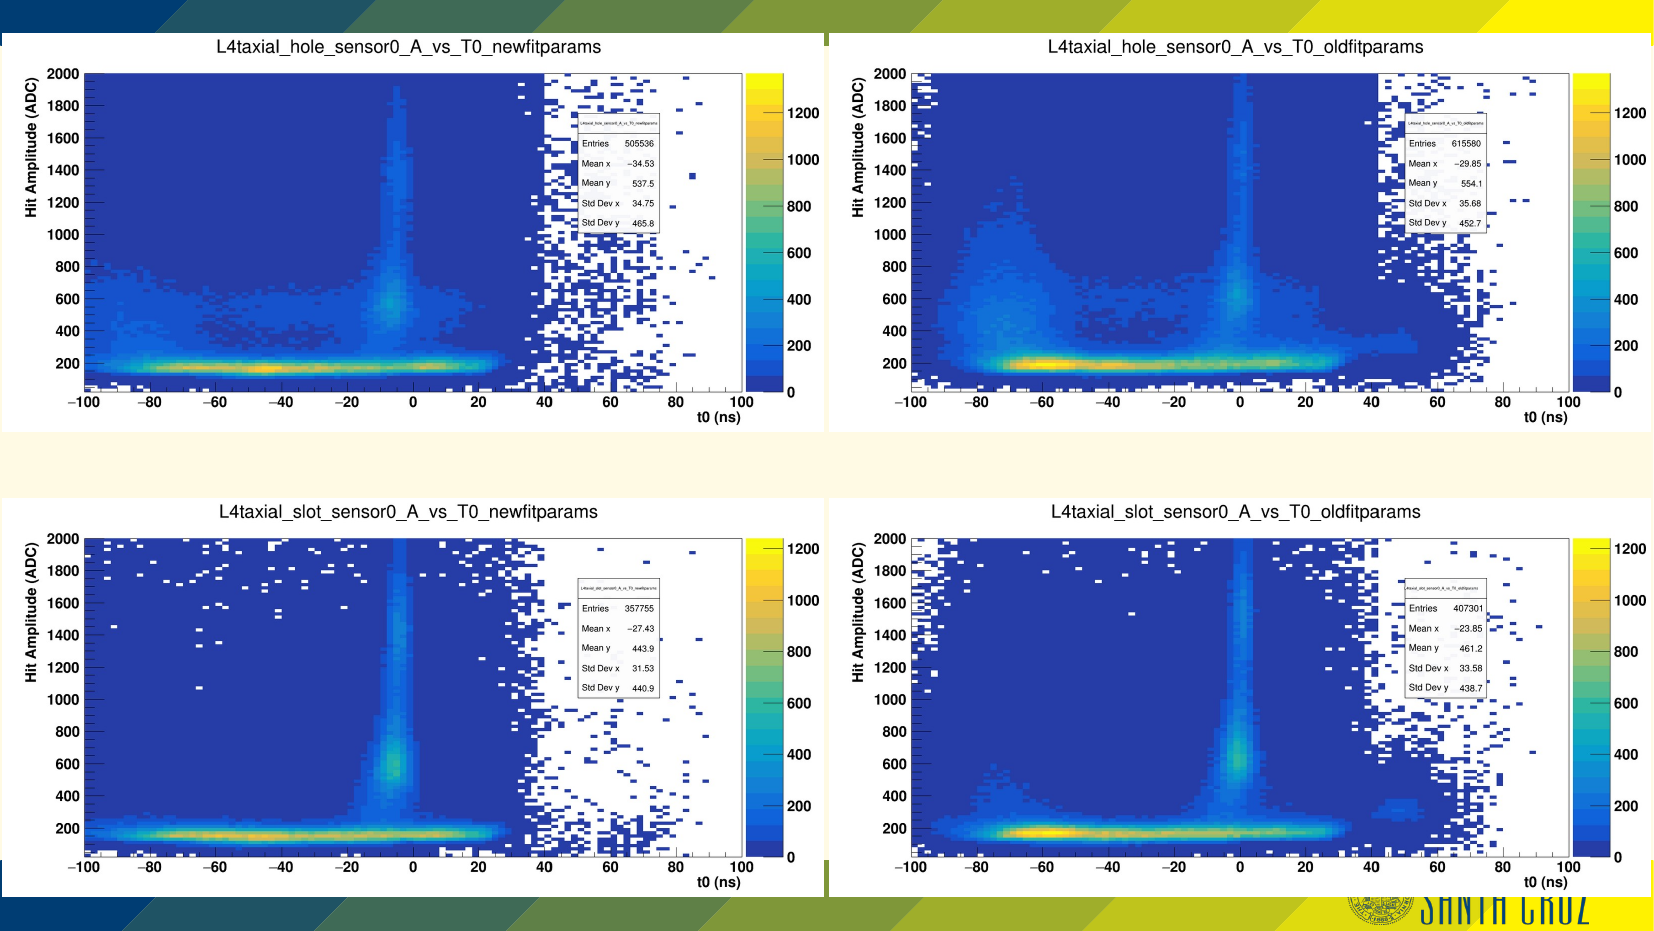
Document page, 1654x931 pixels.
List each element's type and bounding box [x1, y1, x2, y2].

picture [2, 33, 824, 432]
picture [829, 33, 1651, 432]
picture [2, 498, 824, 897]
picture [829, 498, 1651, 925]
